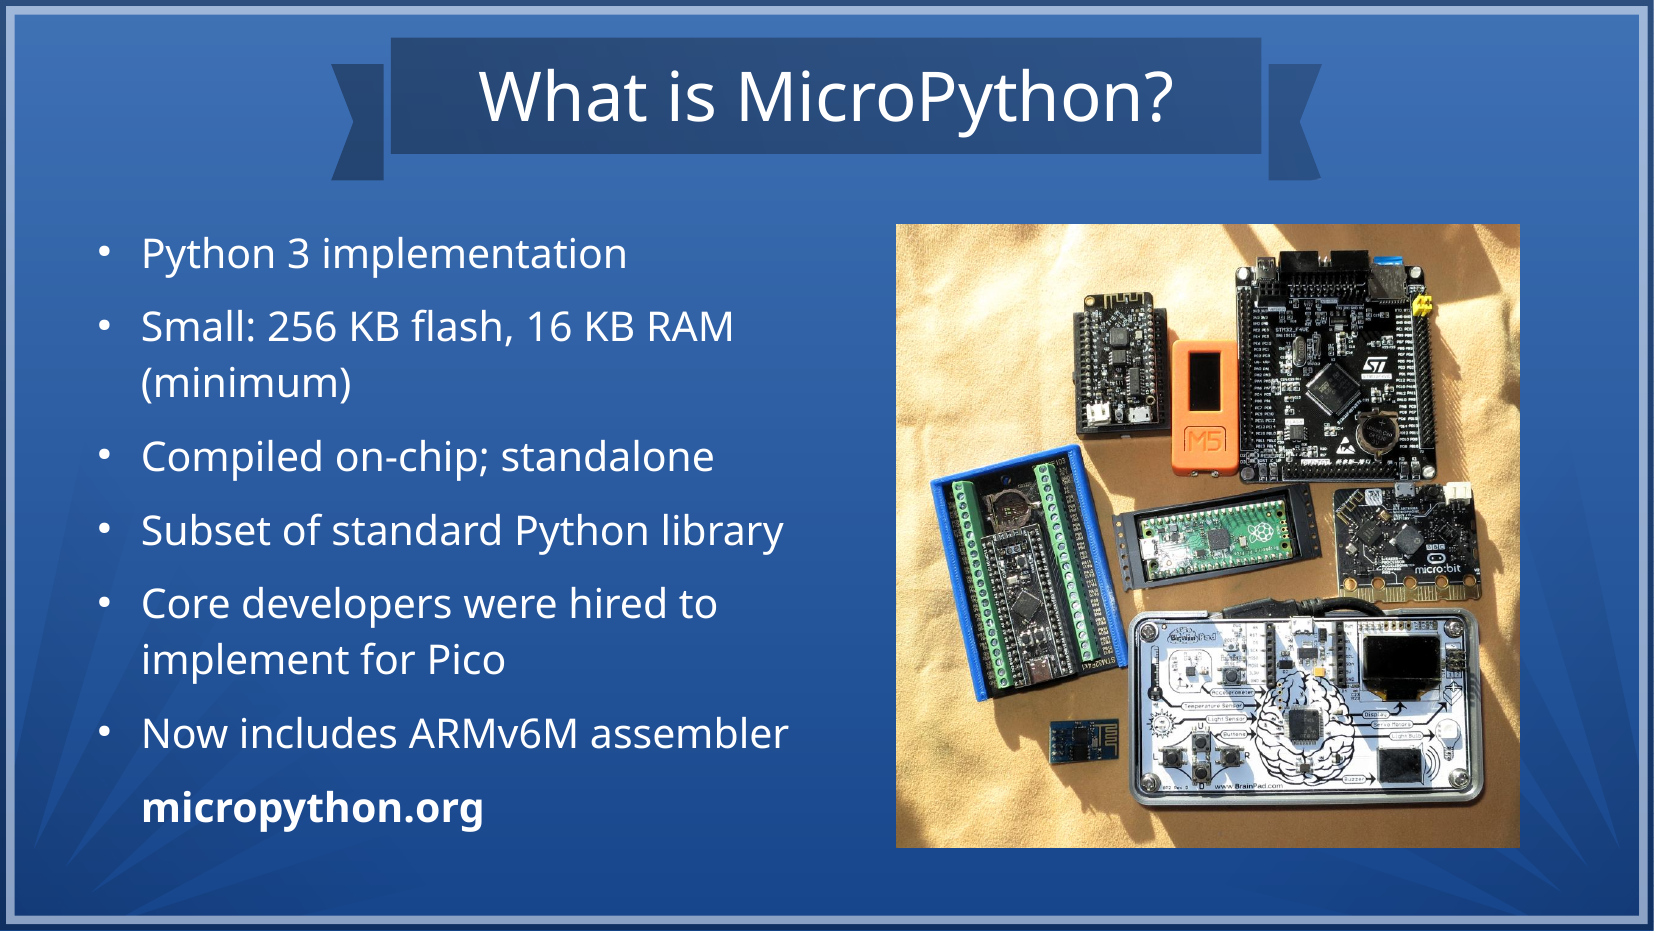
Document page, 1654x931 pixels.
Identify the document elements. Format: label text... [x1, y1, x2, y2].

title What is MicroPython? [389, 35, 1264, 154]
list Python 3 implementation Small: 256 KB flash, 16 KB RAM (minimum) Compiled on-chip; standalone Subset of standard Python library Core developers were hired to implement for Pico Now includes ARMv6M assembler micropython.org [82, 224, 809, 848]
picture [896, 224, 1520, 848]
